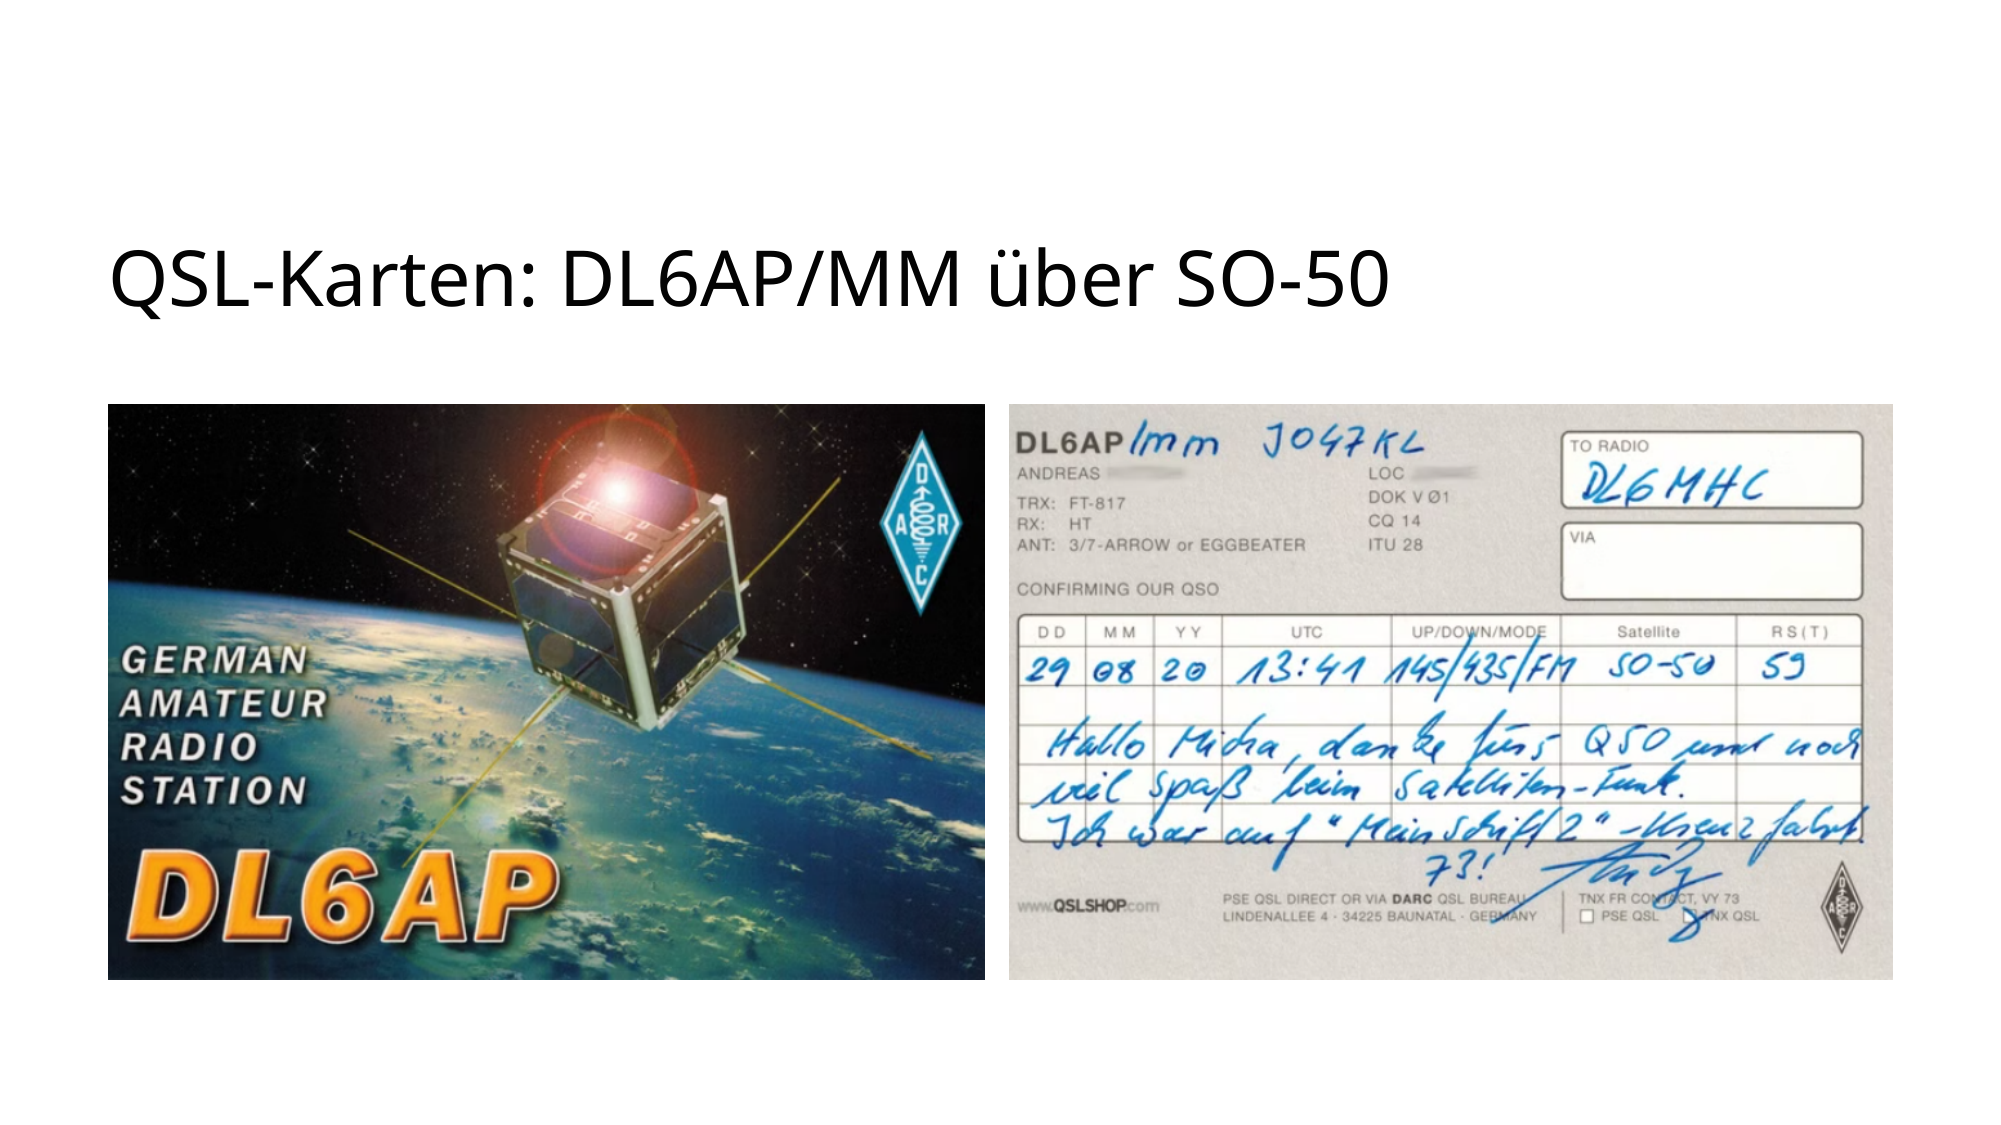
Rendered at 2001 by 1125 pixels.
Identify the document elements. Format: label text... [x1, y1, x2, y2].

picture [108, 404, 985, 980]
picture [1009, 404, 1893, 980]
text_box QSL-Karten: DL6AP/MM über SO-50 [108, 226, 1342, 323]
